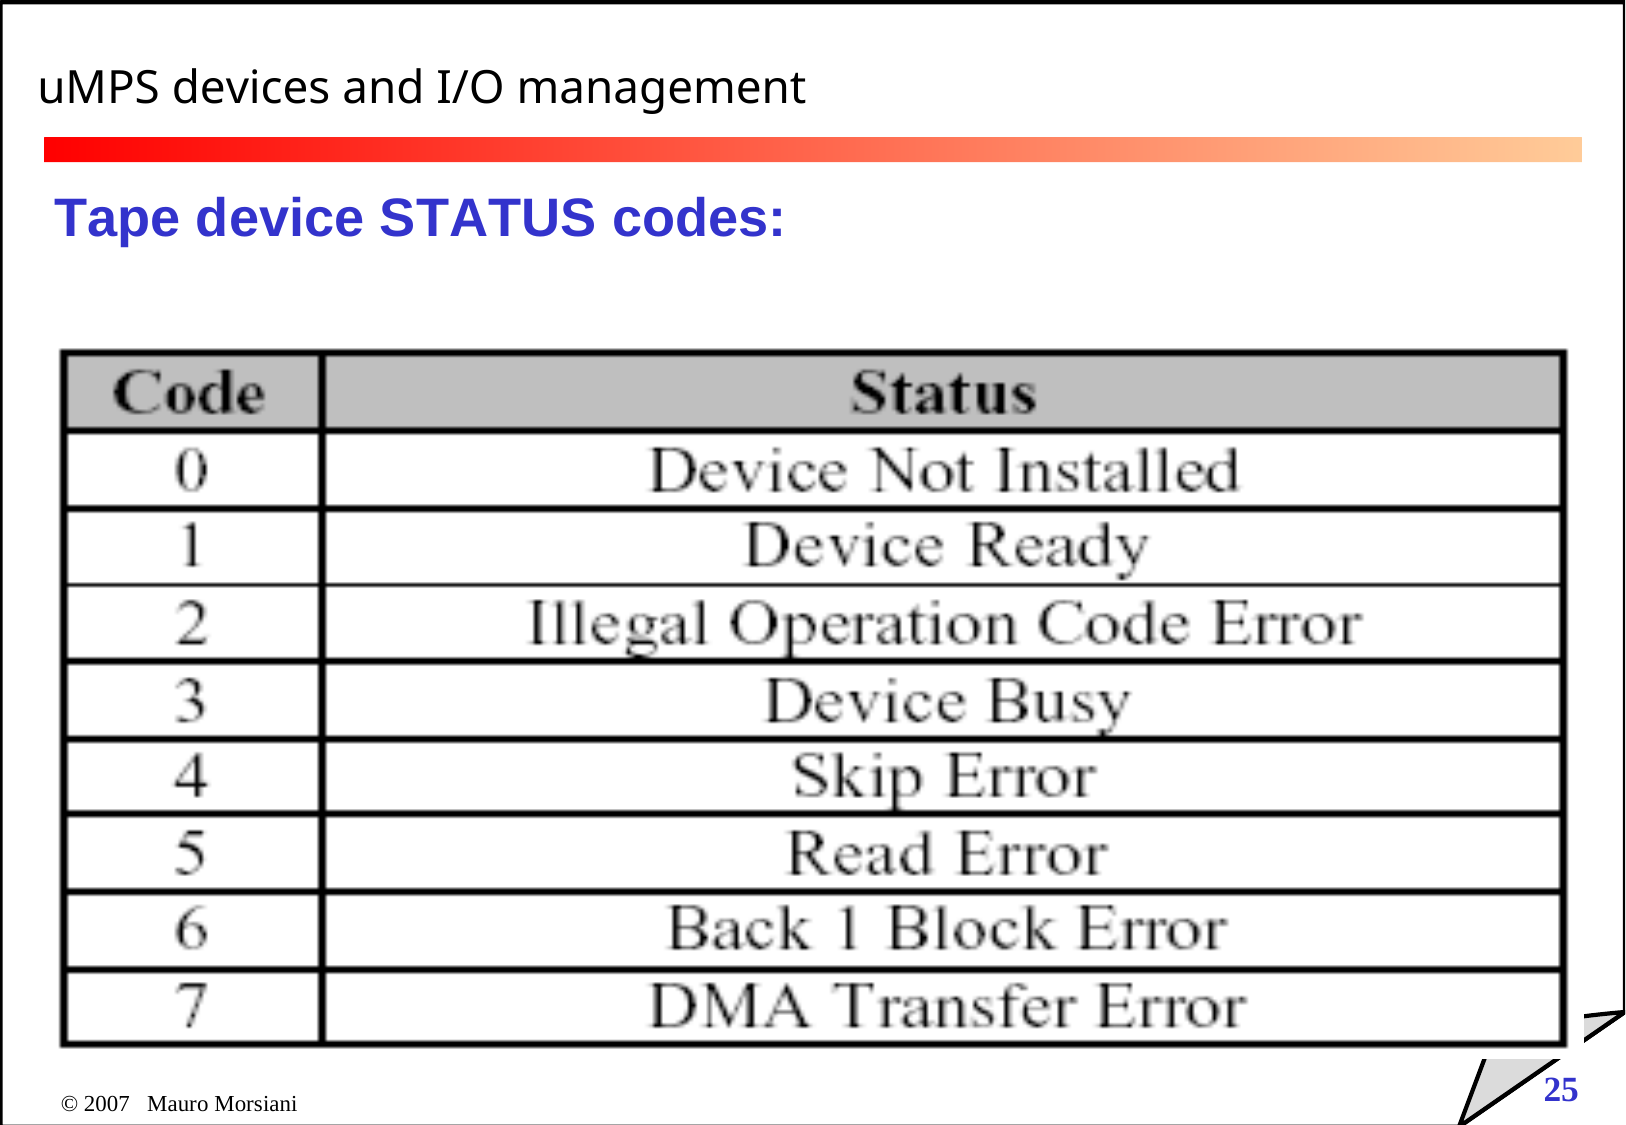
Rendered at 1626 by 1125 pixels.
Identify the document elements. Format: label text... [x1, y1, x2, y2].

list Tape device STATUS codes: [54, 187, 1557, 595]
picture [46, 337, 1584, 1059]
title uMPS devices and I/O management [37, 44, 1587, 130]
